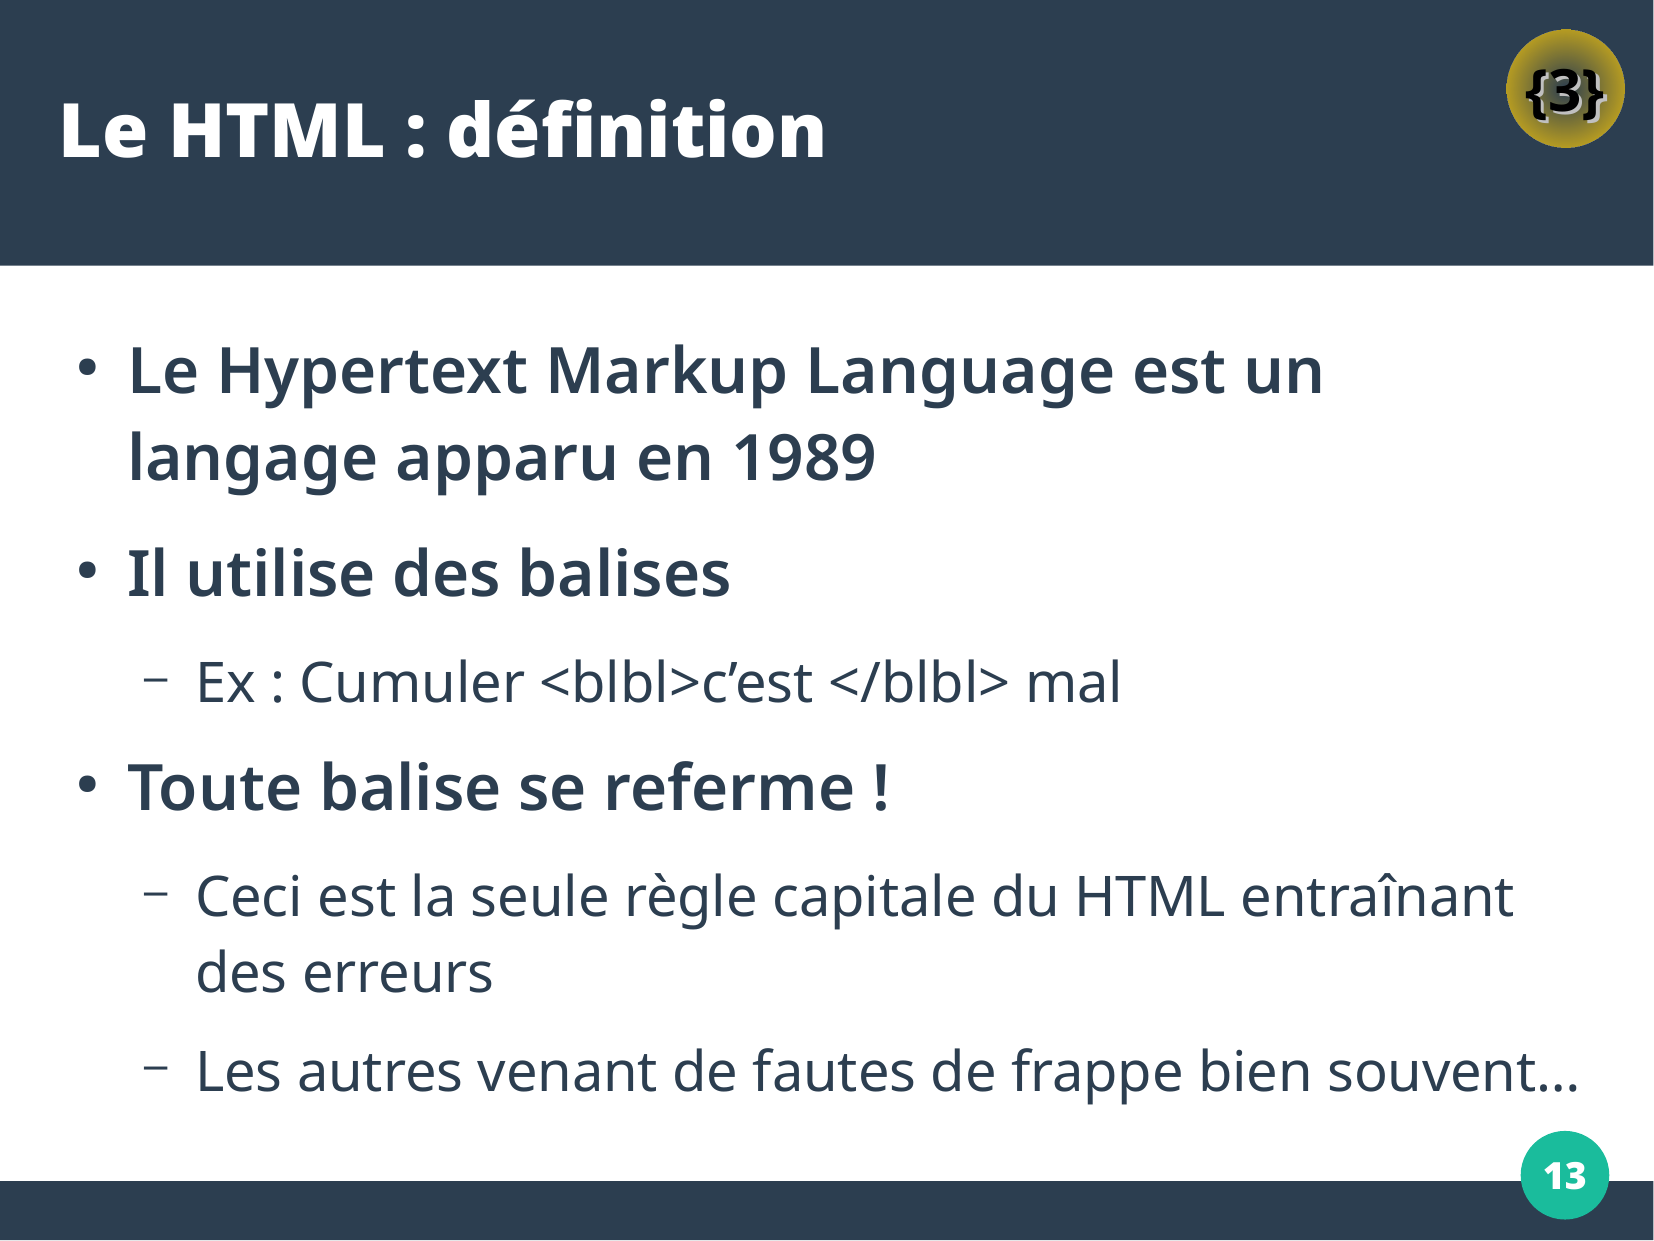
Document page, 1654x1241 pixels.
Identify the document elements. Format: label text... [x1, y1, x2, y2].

list Le Hypertext Markup Language est un langage apparu en 1989 Il utilise des balises Ex : Cumuler <blbl>c’est </blbl> mal Toute balise se referme ! Ceci est la seule règle capitale du HTML entraînant des erreurs Les autres venant de fautes de frappe bien souvent… [59, 324, 1595, 1152]
text_box {3} [1506, 29, 1625, 148]
title Le HTML : définition [59, 49, 1595, 207]
